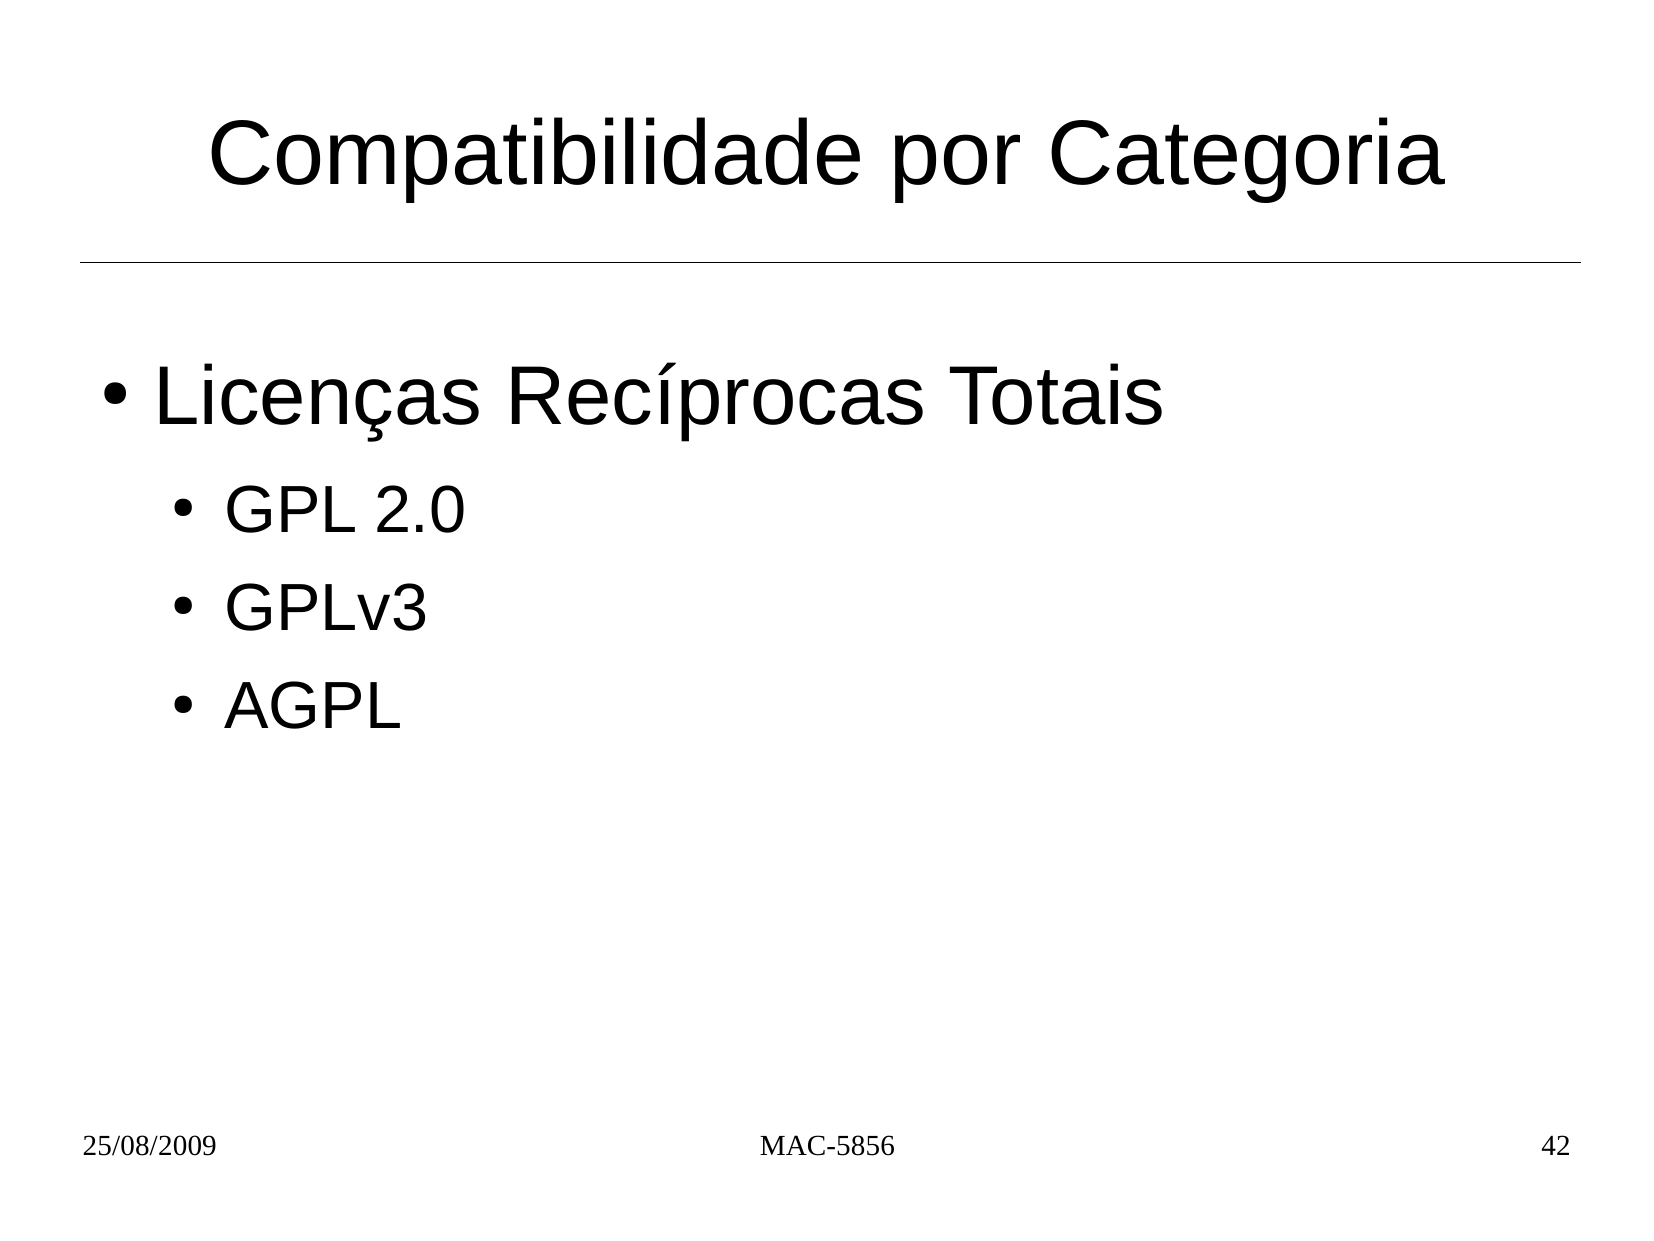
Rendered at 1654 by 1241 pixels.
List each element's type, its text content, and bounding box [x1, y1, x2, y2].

list Licenças Recíprocas Totais GPL 2.0 GPLv3 AGPL [82, 349, 1571, 1095]
title Compatibilidade por Categoria [82, 56, 1571, 250]
